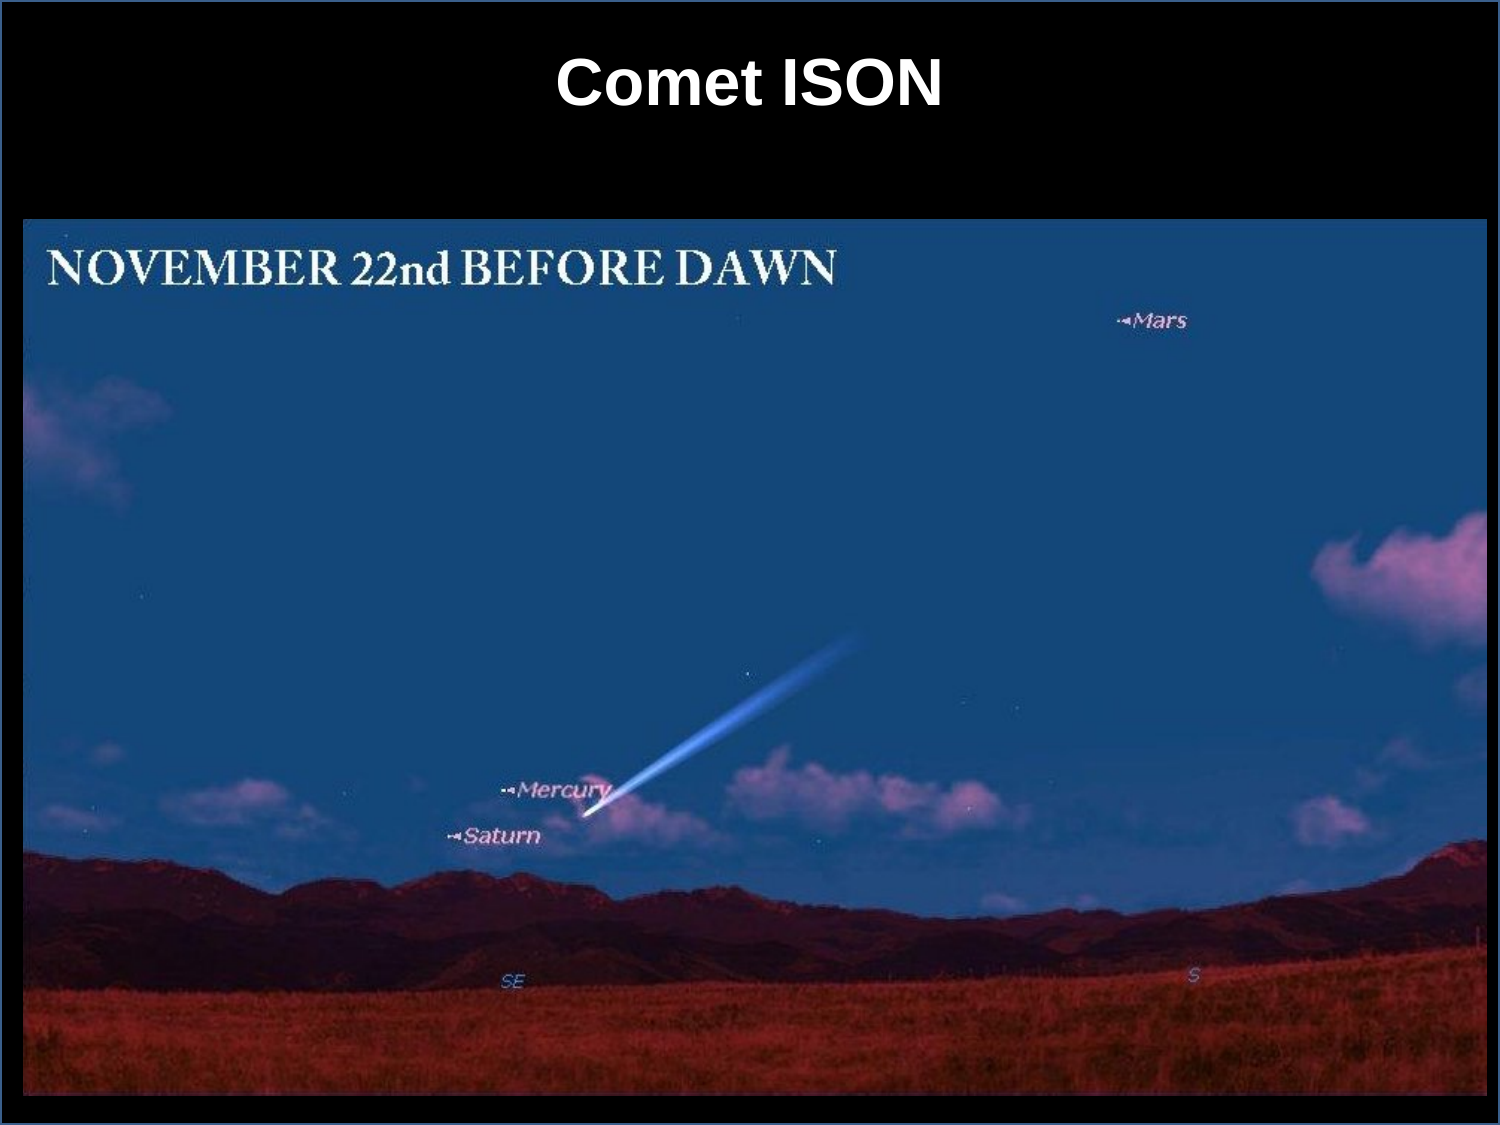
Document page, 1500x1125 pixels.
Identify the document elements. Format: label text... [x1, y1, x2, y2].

picture [23, 219, 1487, 1096]
text_box [0, 0, 1500, 1125]
text_box Comet ISON [187, 37, 1313, 128]
